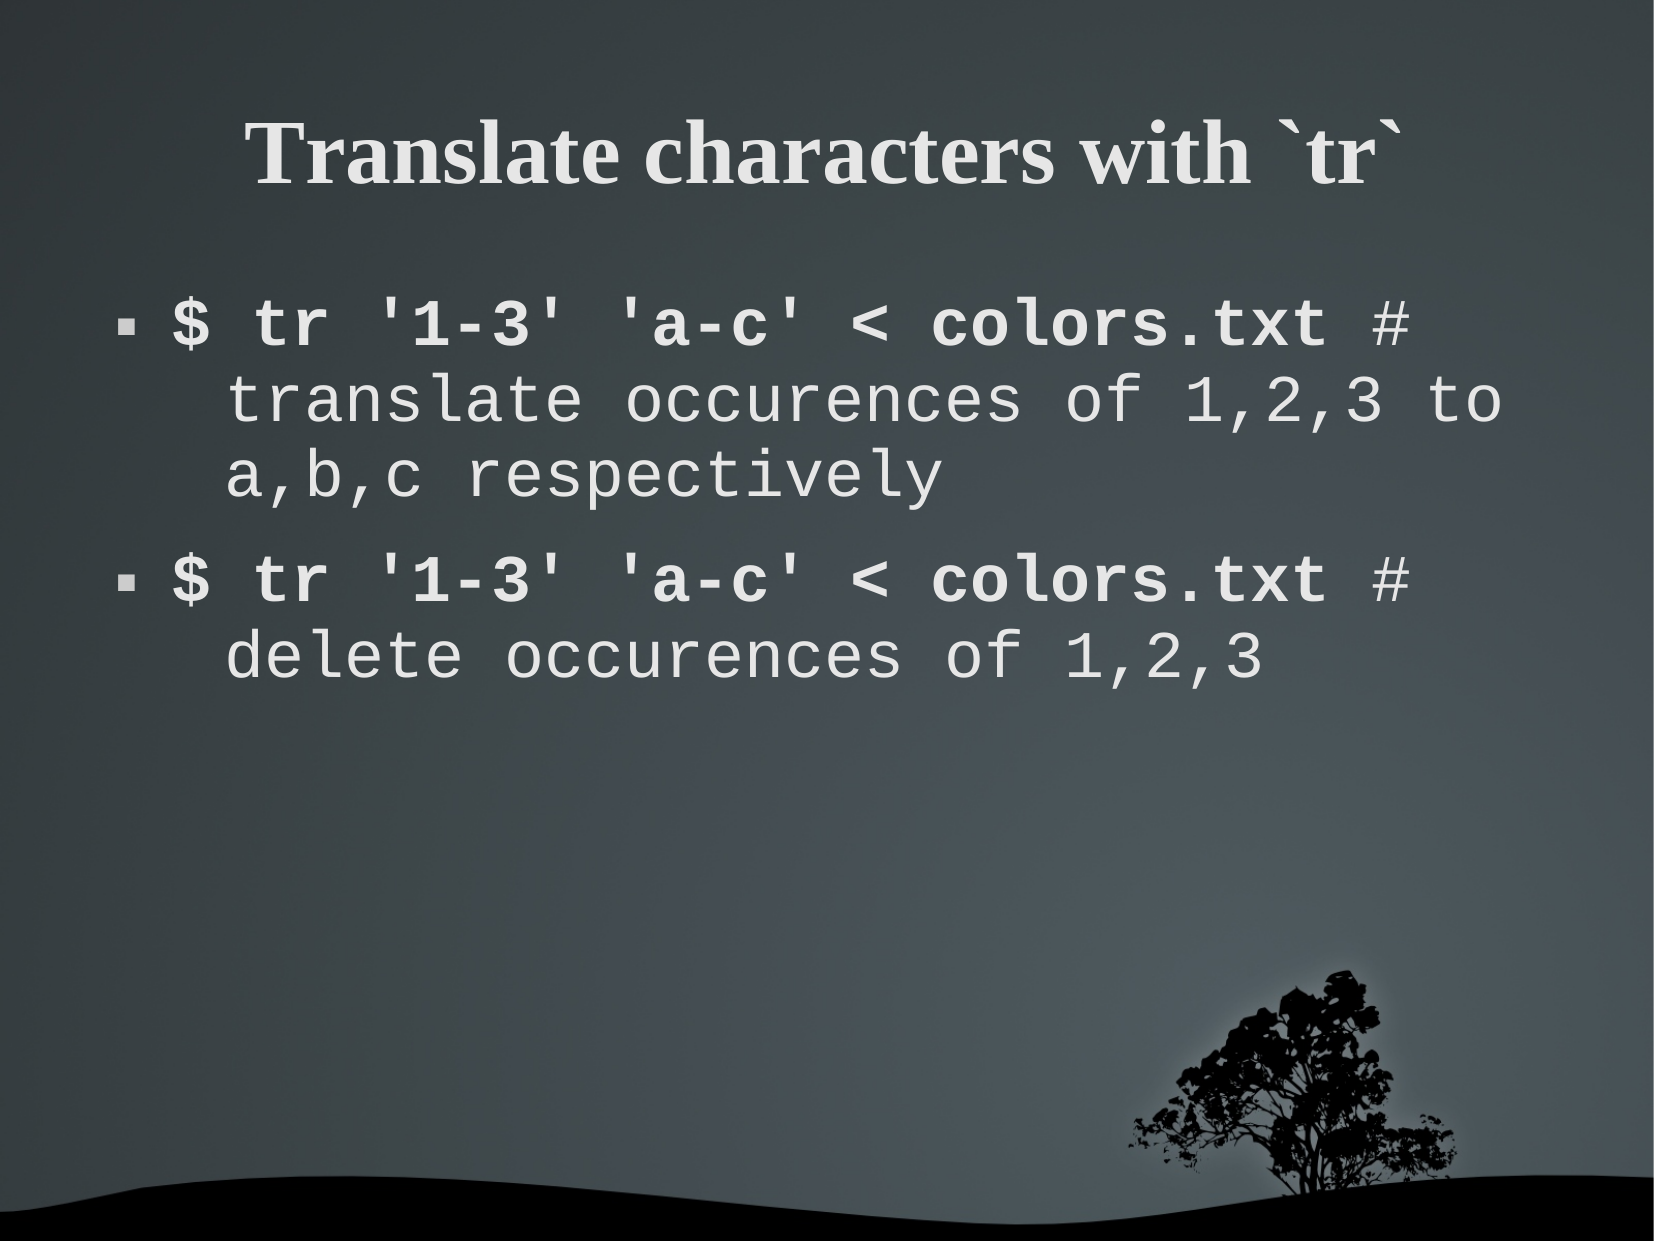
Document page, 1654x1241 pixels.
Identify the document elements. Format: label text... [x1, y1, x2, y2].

picture [0, 0, 1654, 1241]
title Translate characters with `tr` [82, 49, 1571, 257]
list $ tr '1-3' 'a-c' < colors.txt # translate occurences of 1,2,3 to a,b,c respectively $ tr '1-3' 'a-c' < colors.txt # delete occurences of 1,2,3 [82, 290, 1571, 1109]
